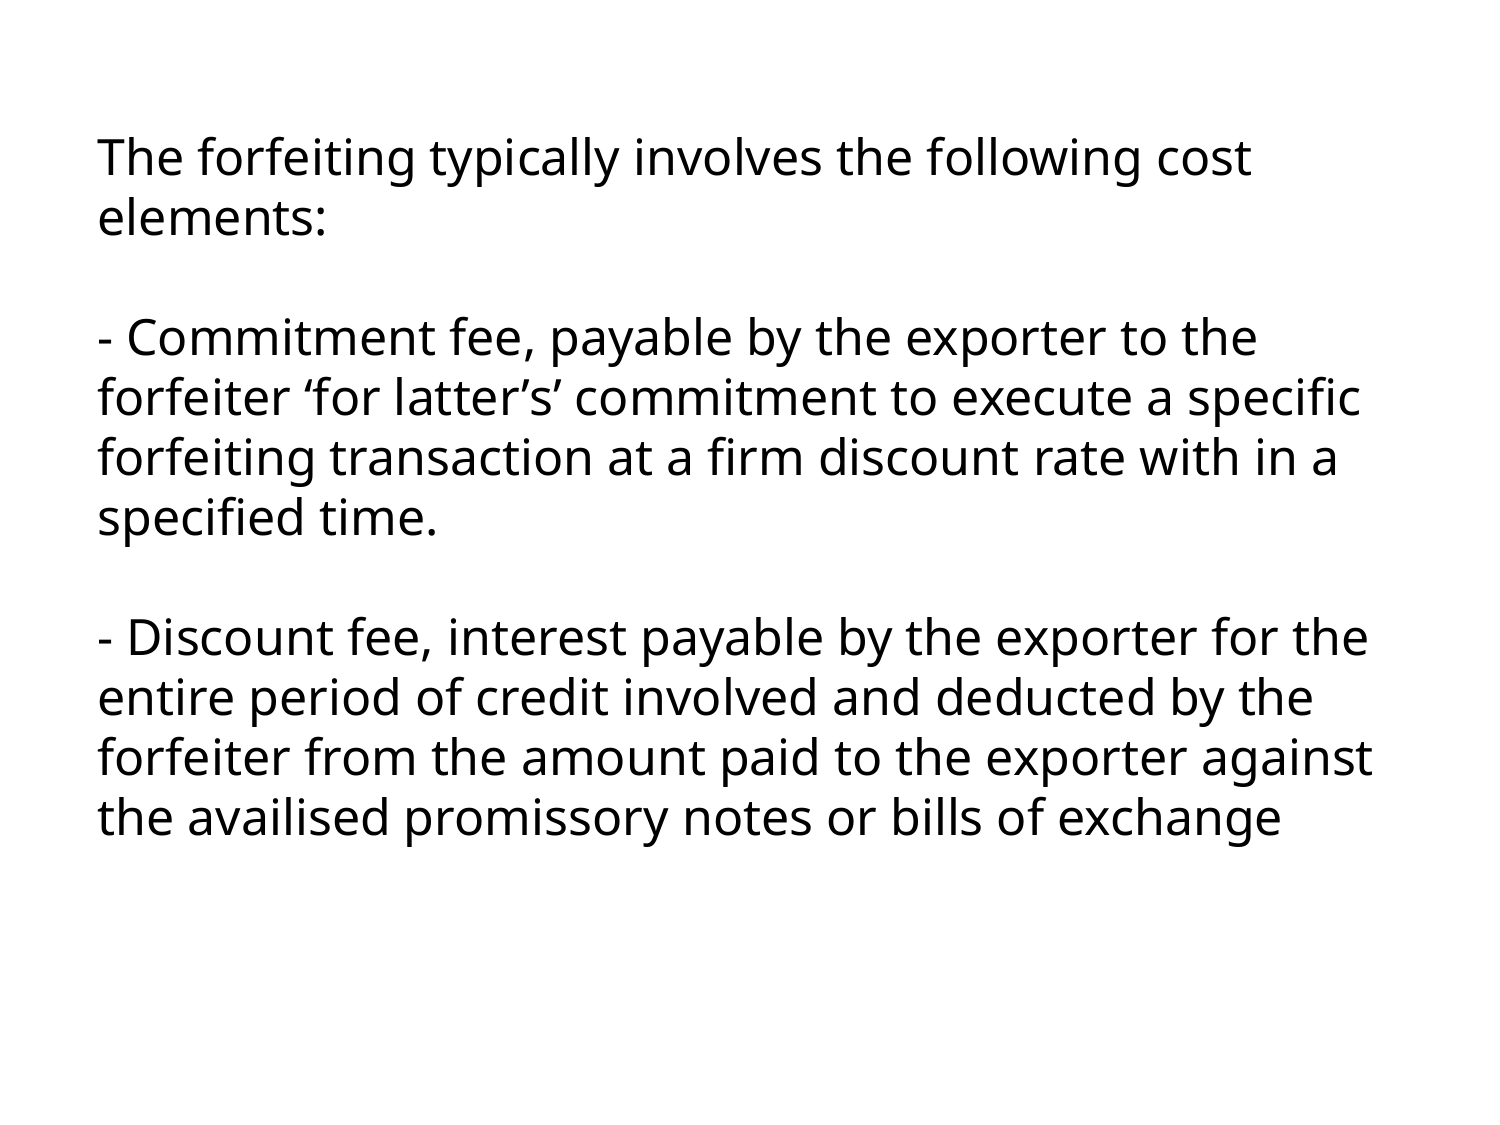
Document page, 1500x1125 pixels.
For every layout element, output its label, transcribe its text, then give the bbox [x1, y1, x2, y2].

text_box The forfeiting typically involves the following cost elements: - Commitment fee, payable by the exporter to the forfeiter ‘for latter’s’ commitment to execute a specific forfeiting transaction at a firm discount rate with in a specified time. - Discount fee, interest payable by the exporter for the entire period of credit involved and deducted by the forfeiter from the amount paid to the exporter against the availised promissory notes or bills of exchange [82, 118, 1430, 815]
